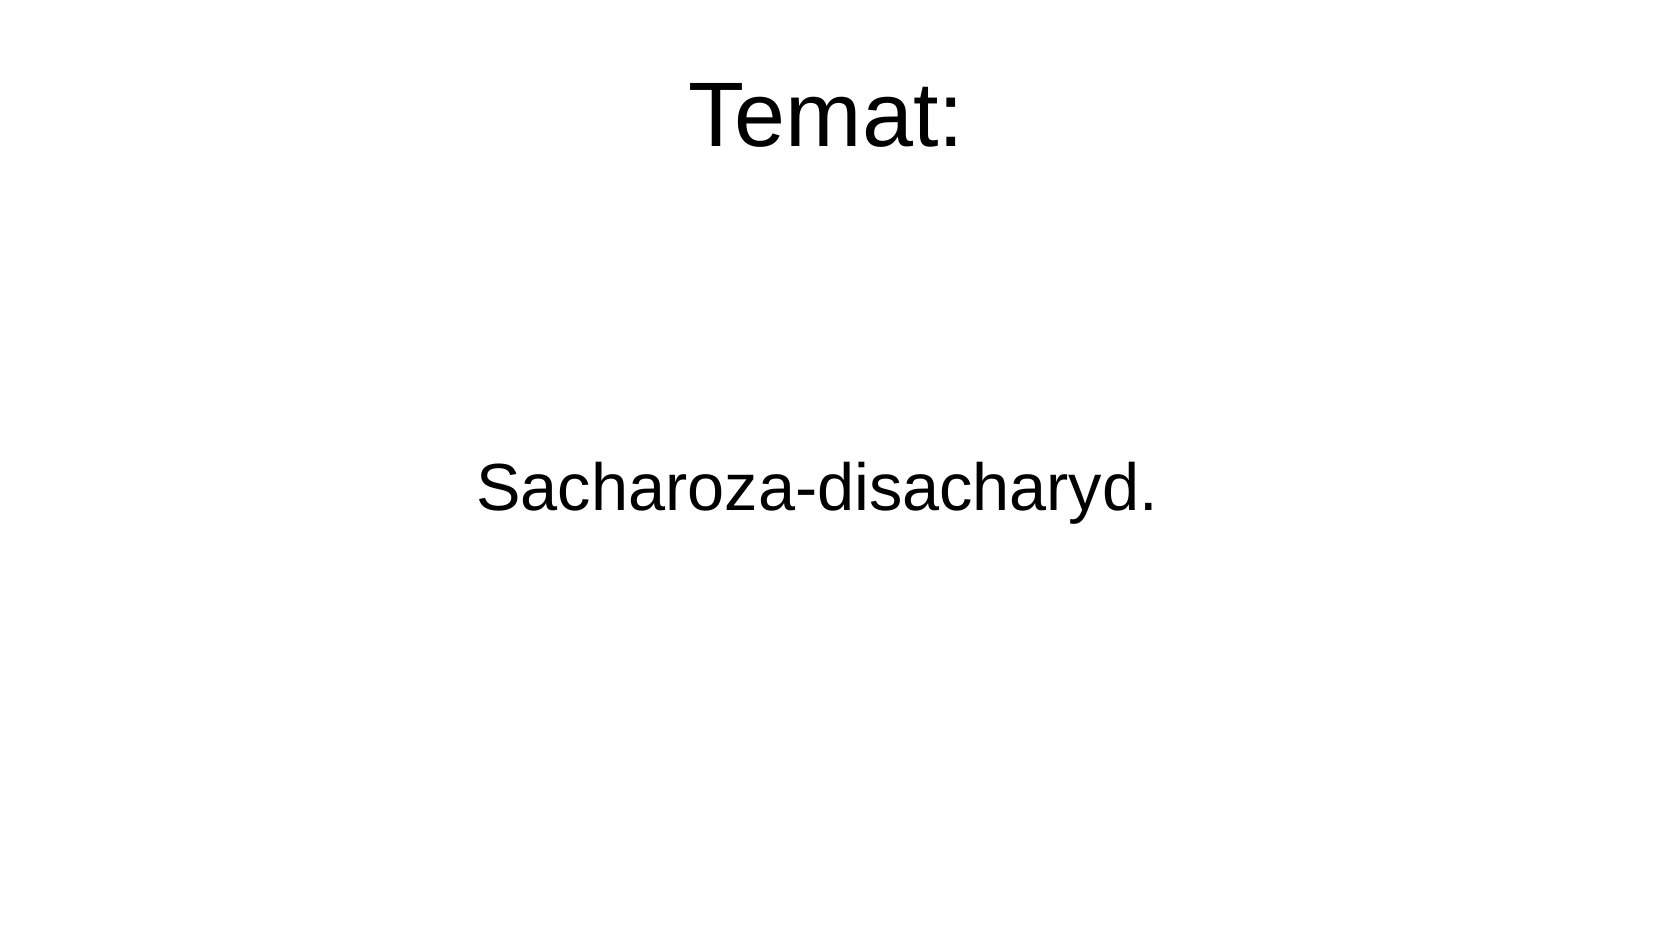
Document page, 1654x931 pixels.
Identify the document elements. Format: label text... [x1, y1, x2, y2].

title Temat: [82, 37, 1571, 193]
subtitle Sacharoza-disacharyd. [82, 217, 1571, 758]
